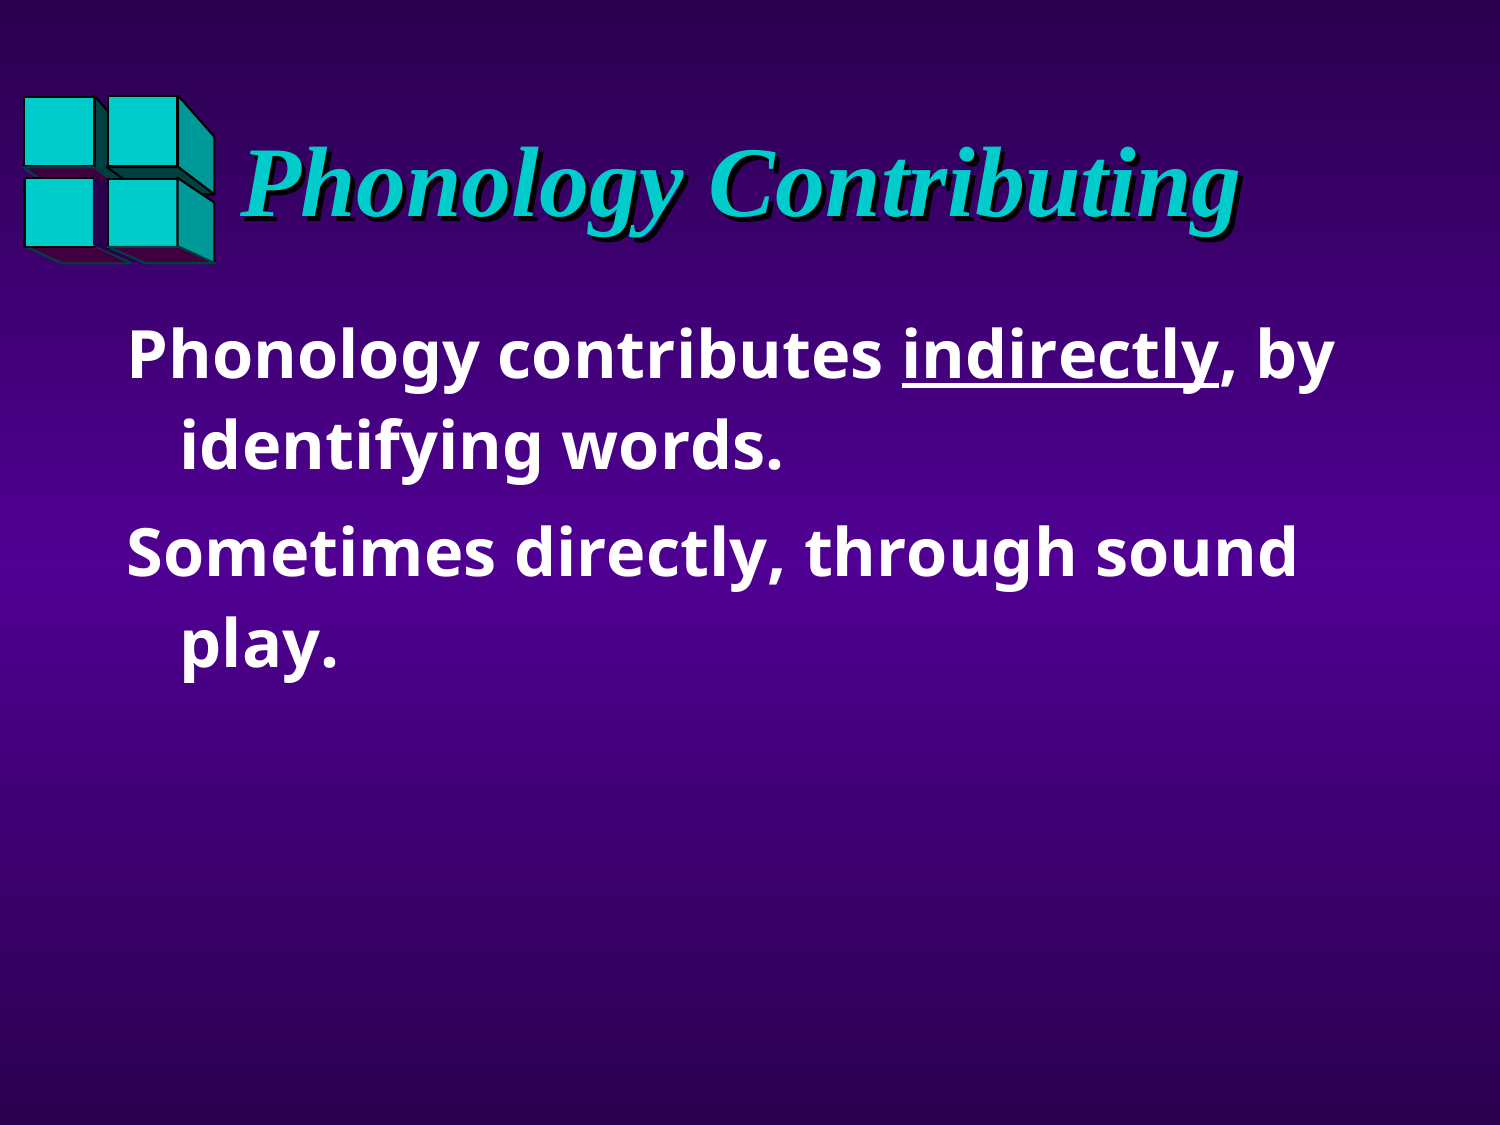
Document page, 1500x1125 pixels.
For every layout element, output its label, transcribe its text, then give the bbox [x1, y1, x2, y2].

title Phonology Contributing [224, 78, 1388, 288]
list Phonology contributes indirectly, by identifying words. Sometimes directly, through sound play. [112, 299, 1388, 976]
